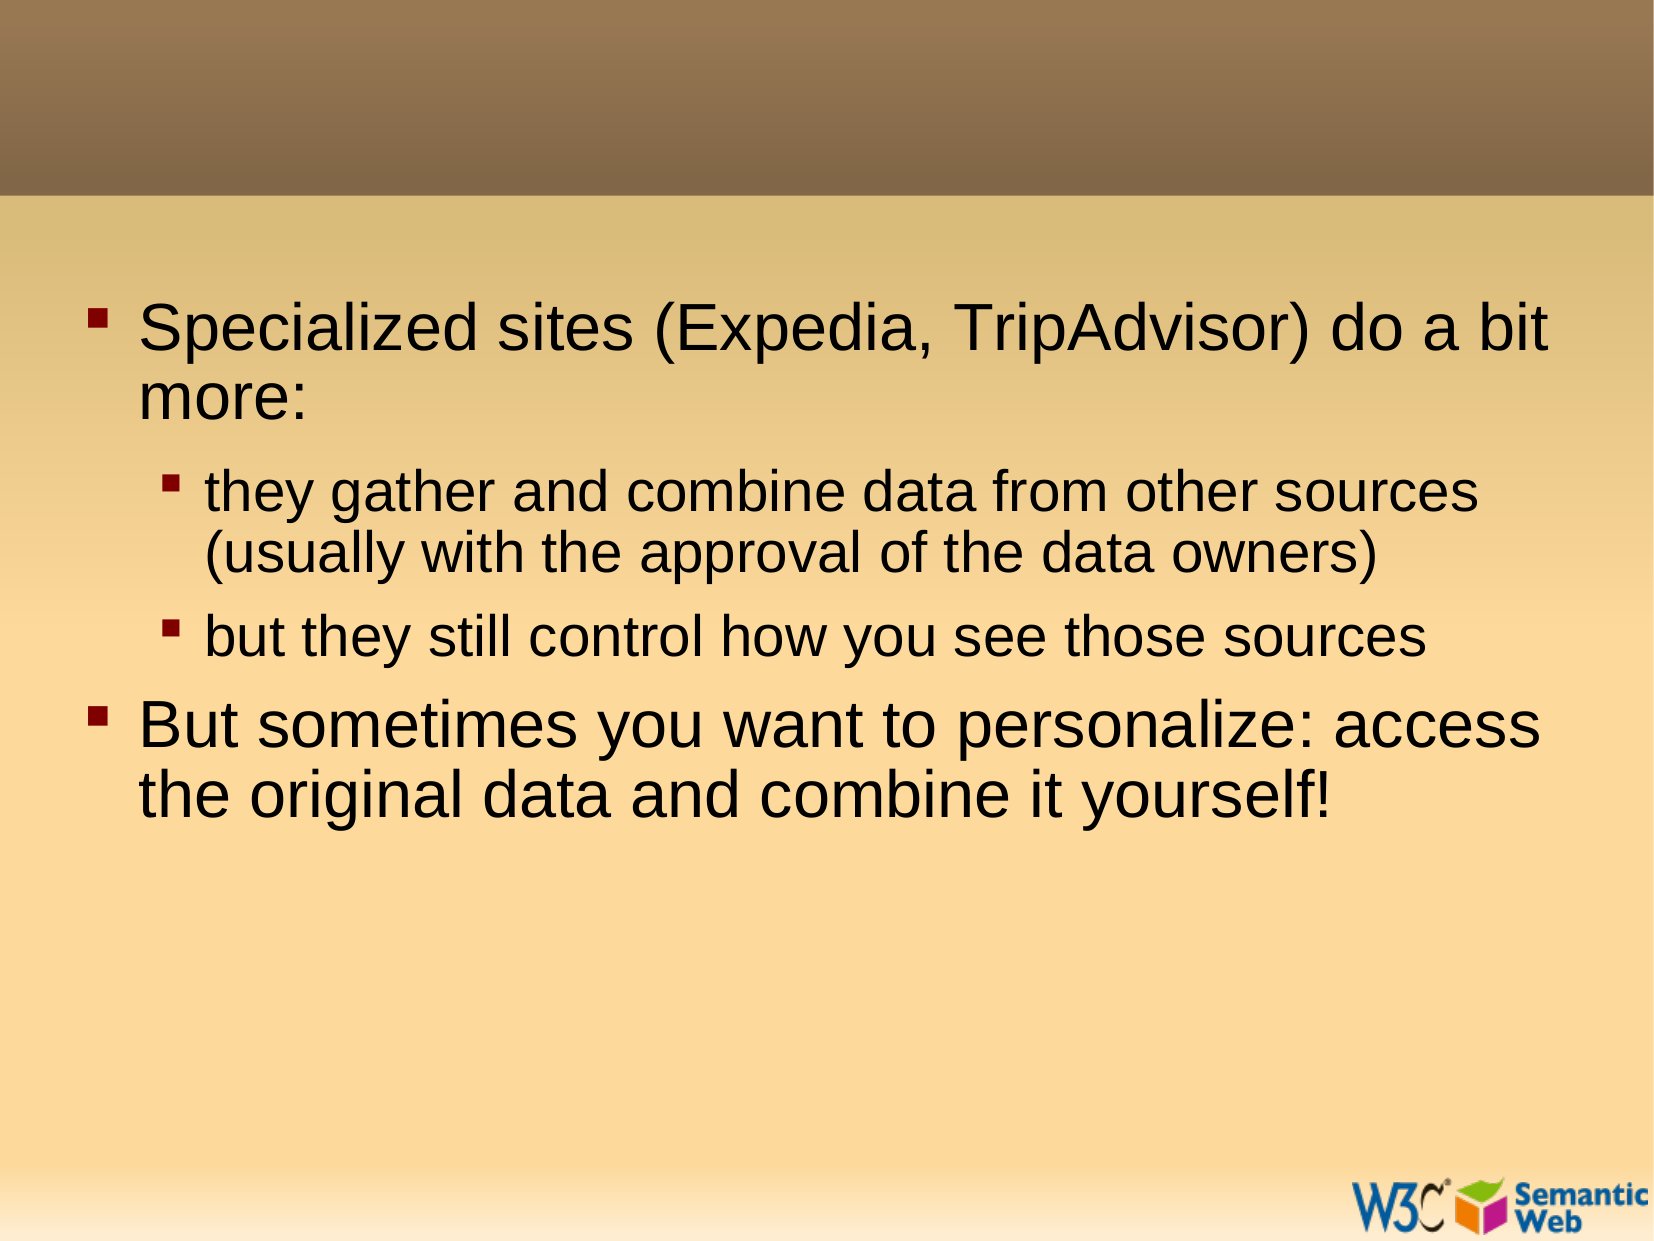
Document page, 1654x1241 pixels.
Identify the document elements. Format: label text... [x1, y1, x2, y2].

list Specialized sites (Expedia, TripAdvisor) do a bit more: they gather and combine data from other sources (usually with the approval of the data owners) but they still control how you see those sources But sometimes you want to personalize: access the original data and combine it yourself! [82, 290, 1571, 1109]
picture [0, 0, 1654, 1241]
